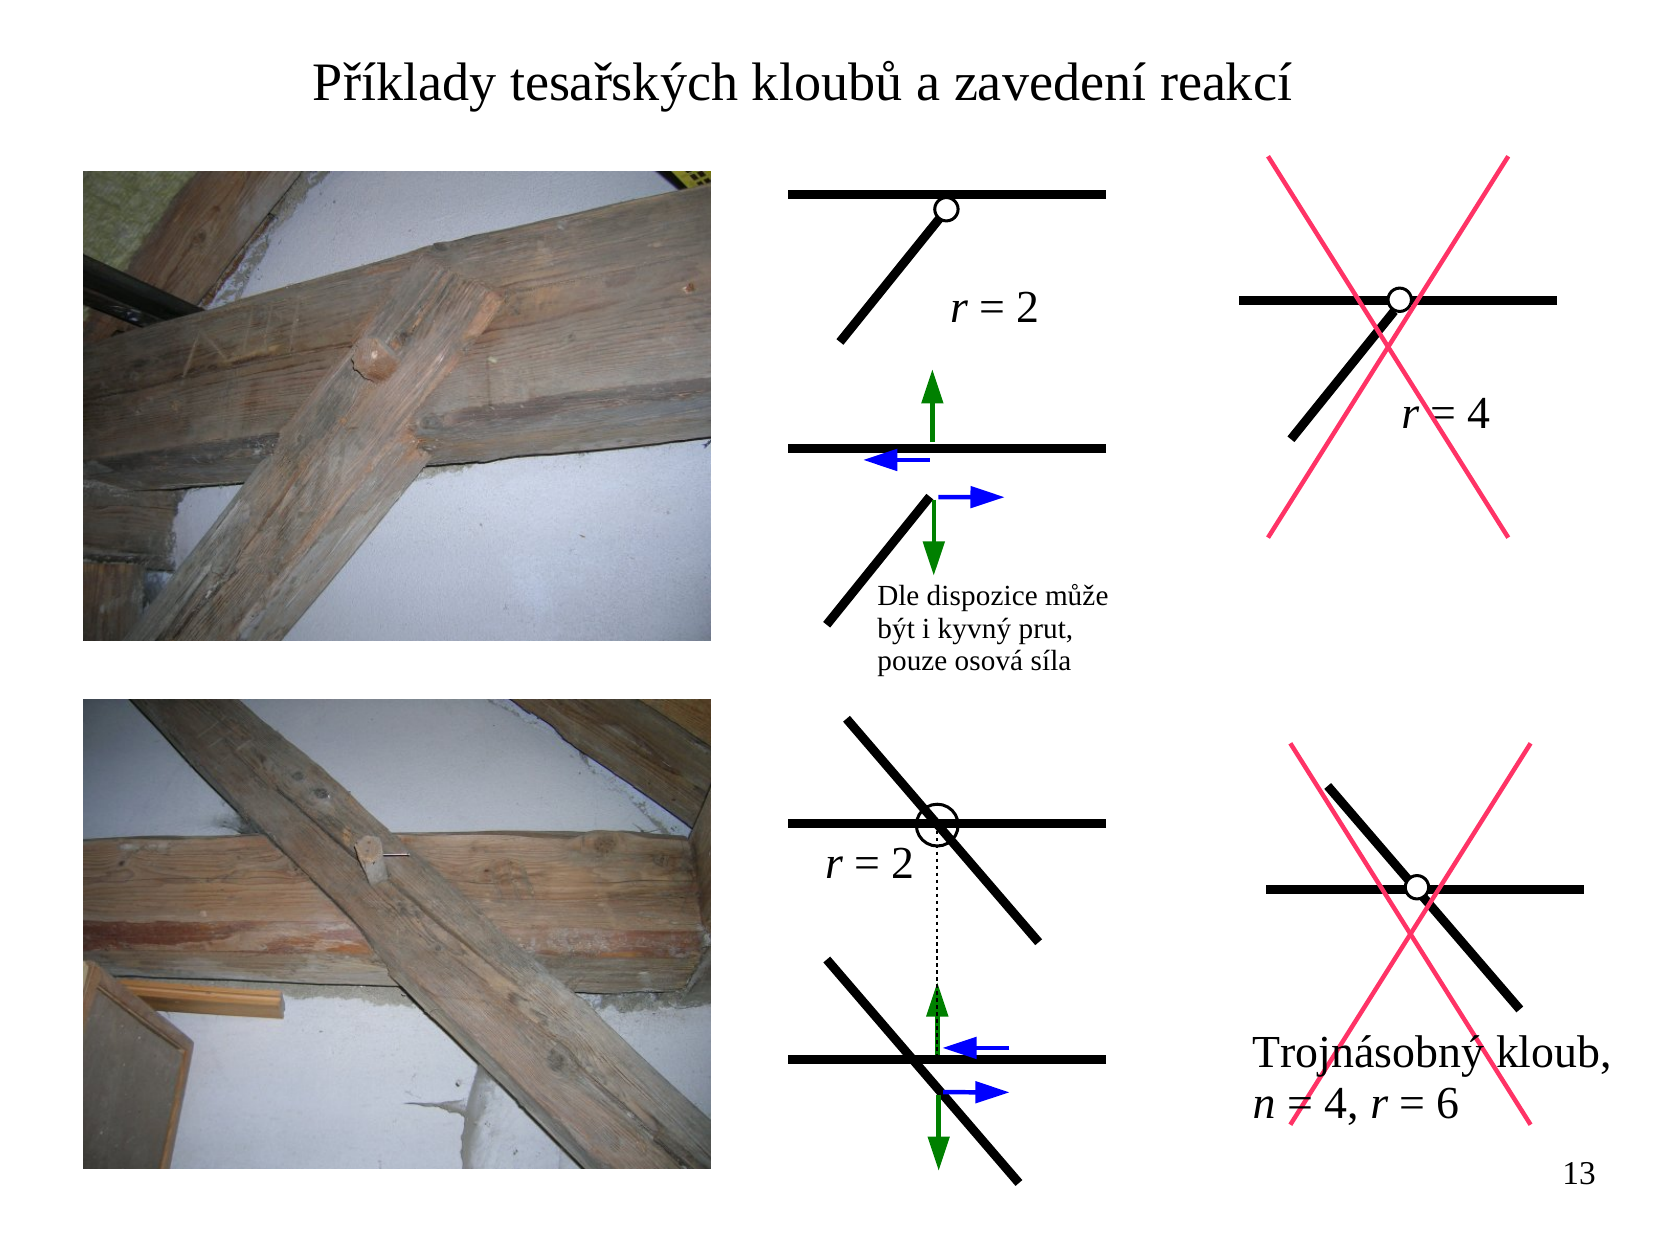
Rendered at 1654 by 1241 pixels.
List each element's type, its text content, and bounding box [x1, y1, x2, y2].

text_box Dle dispozice může být i kyvný prut, pouze osová síla [862, 572, 1144, 694]
text_box r = 2 [950, 281, 1099, 338]
text_box [917, 813, 925, 819]
text_box [1405, 875, 1429, 899]
title Příklady tesařských kloubů a zavedení reakcí [59, 7, 1548, 159]
text_box [929, 804, 958, 819]
text_box Trojnásobný kloub, n = 4, r = 6 [1237, 1019, 1635, 1146]
text_box [1388, 288, 1412, 312]
text_box r = 4 [1417, 387, 1550, 443]
text_box r = 4 [1401, 387, 1445, 443]
text_box [948, 828, 958, 837]
picture [83, 171, 711, 641]
text_box r = 2 [825, 837, 974, 971]
picture [83, 699, 711, 1169]
text_box [934, 197, 959, 221]
text_box [916, 828, 941, 837]
